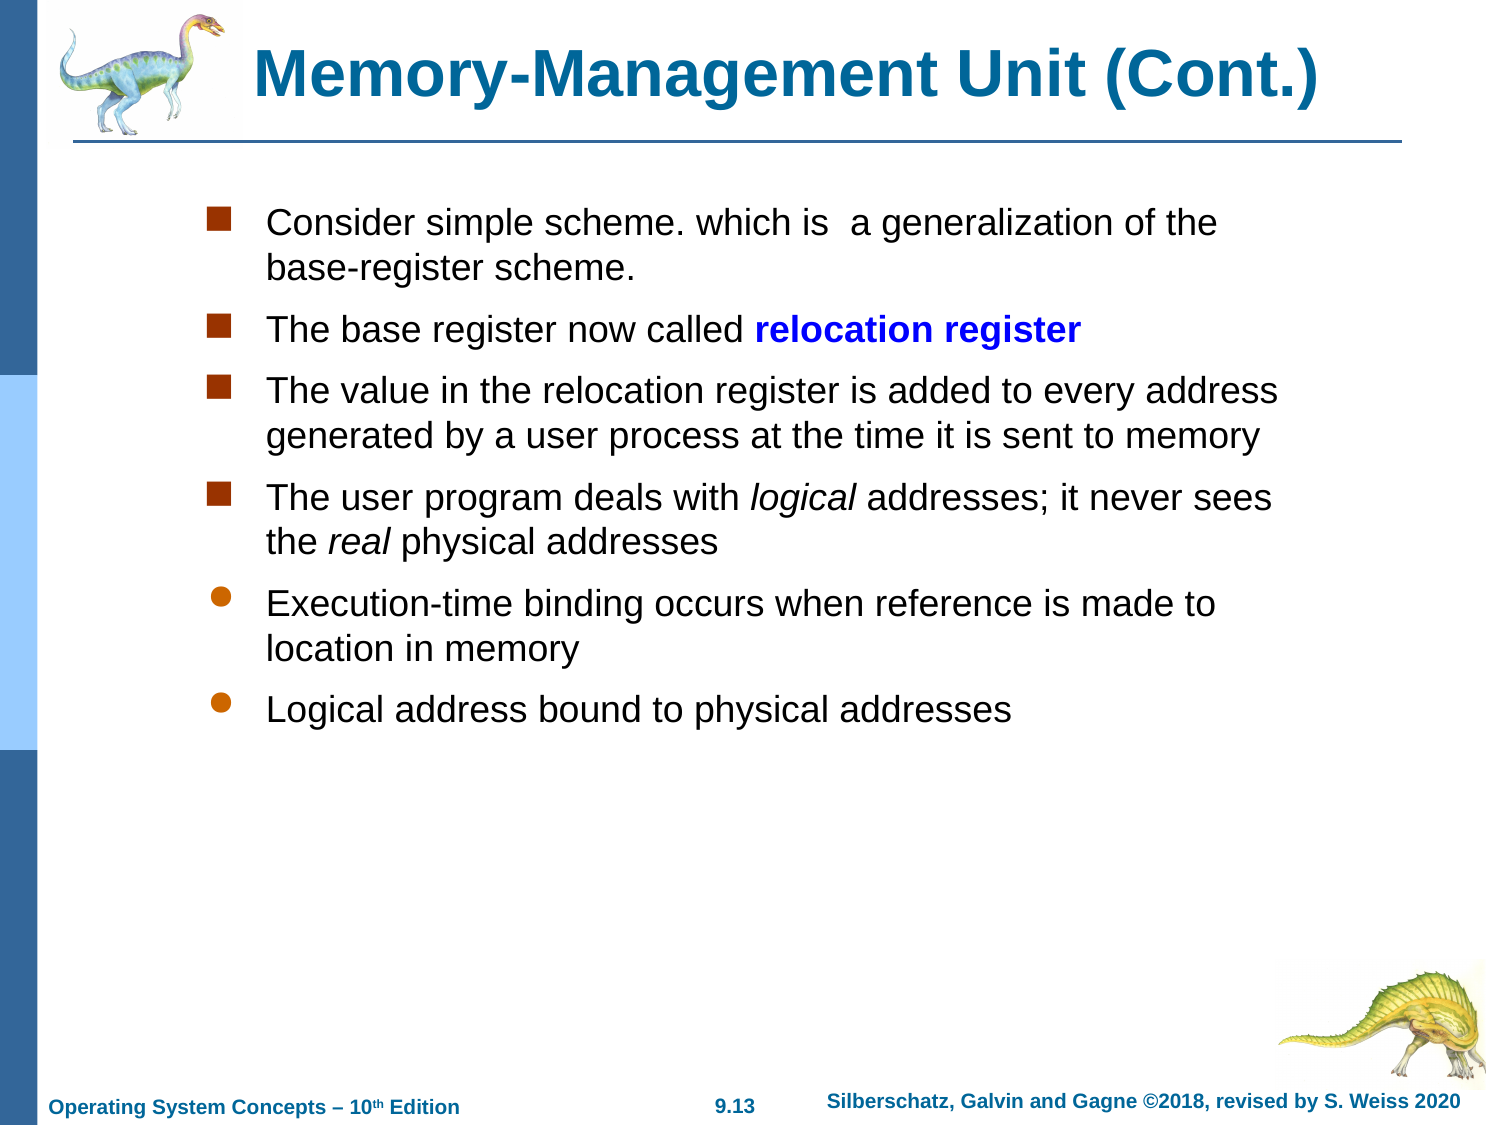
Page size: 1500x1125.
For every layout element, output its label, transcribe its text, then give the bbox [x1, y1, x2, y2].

picture [1275, 959, 1486, 1090]
list Consider simple scheme. which is a generalization of the base-register scheme. The base register now called relocation register The value in the relocation register is added to every address generated by a user process at the time it is sent to memory The user program deals with logical addresses; it never sees the real physical addresses Execution-time binding occurs when reference is made to location in memory Logical address bound to physical addresses [194, 190, 1334, 927]
picture [46, 0, 243, 149]
title Memory-Management Unit (Cont.) [144, 23, 1431, 118]
